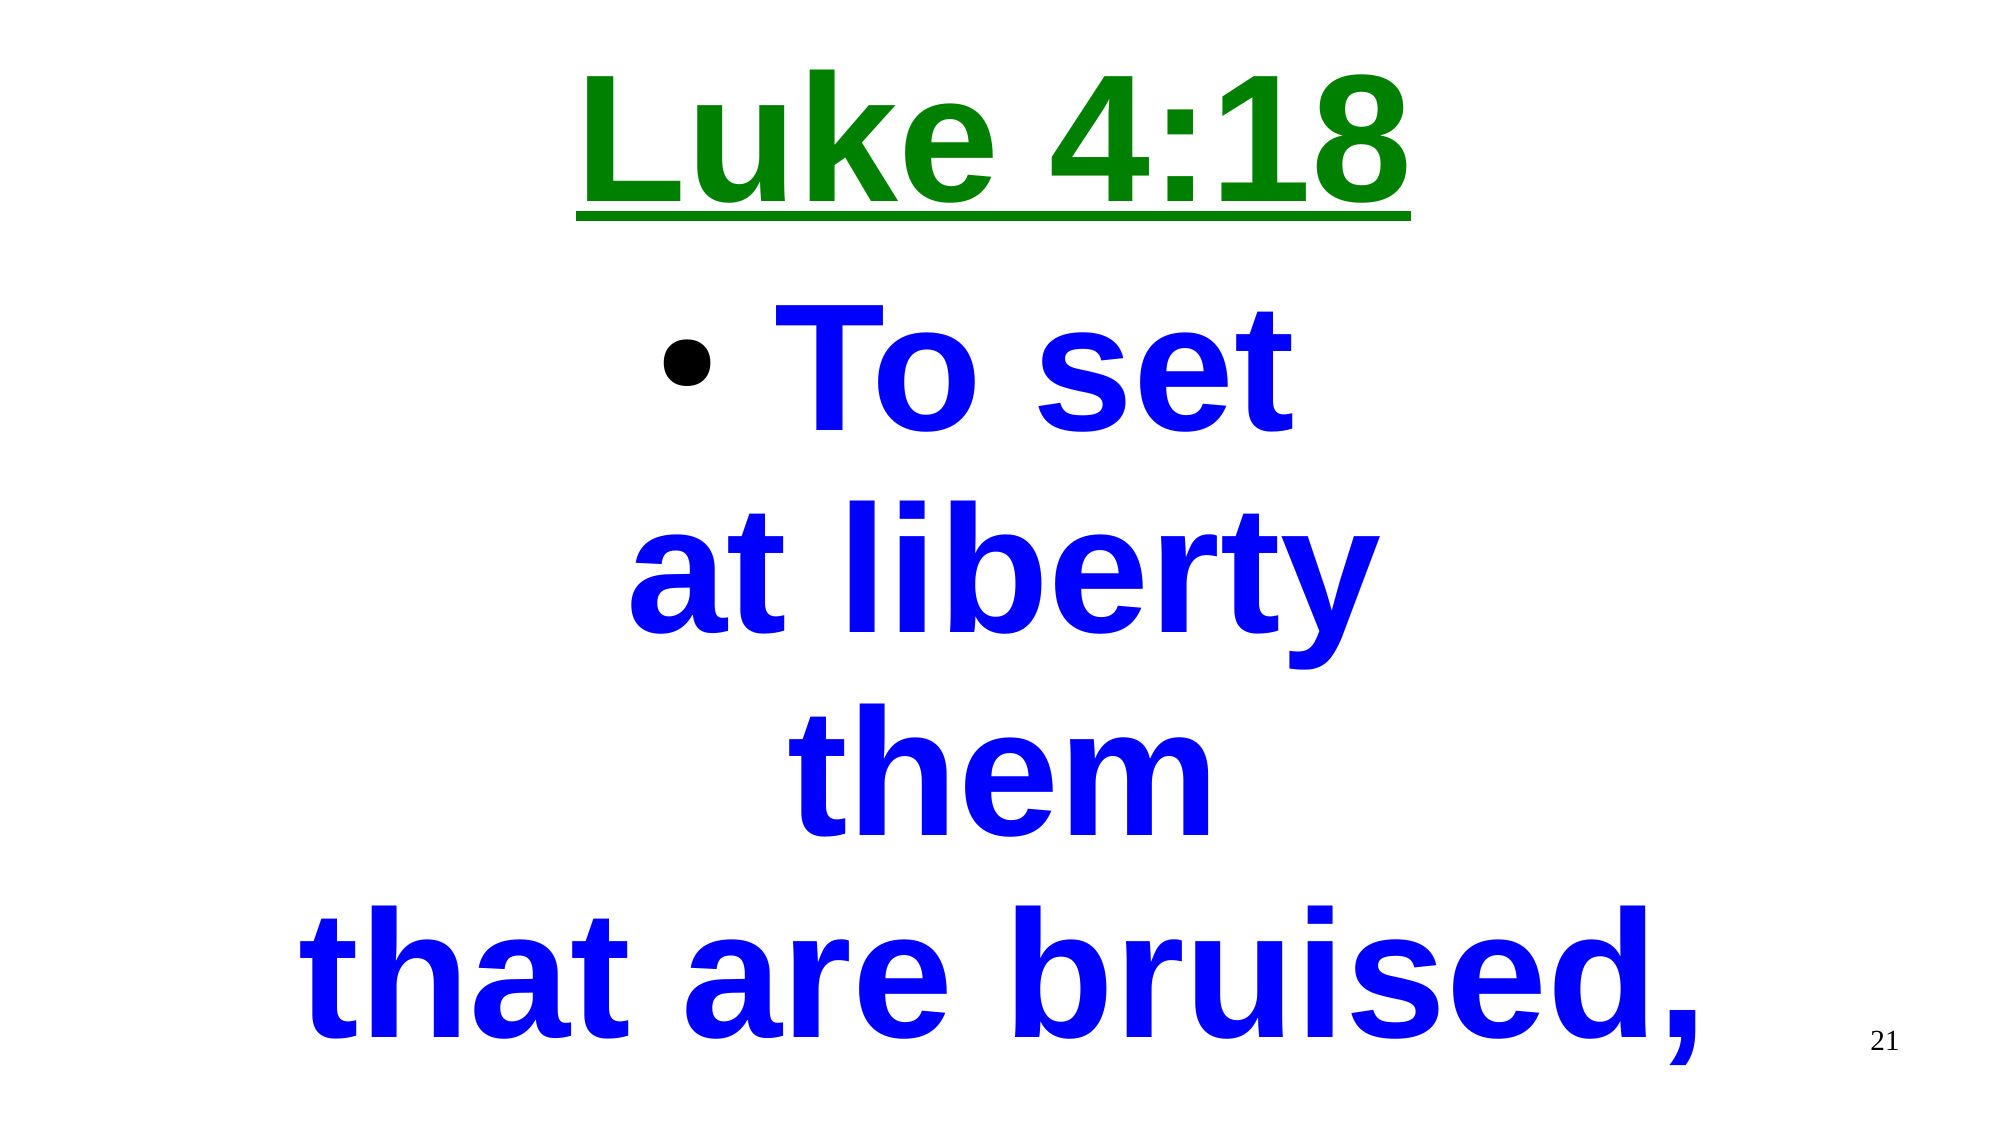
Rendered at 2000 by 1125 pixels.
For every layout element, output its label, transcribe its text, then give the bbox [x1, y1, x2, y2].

list Luke 4:18 To set at liberty them that are bruised, [37, 37, 1951, 1088]
